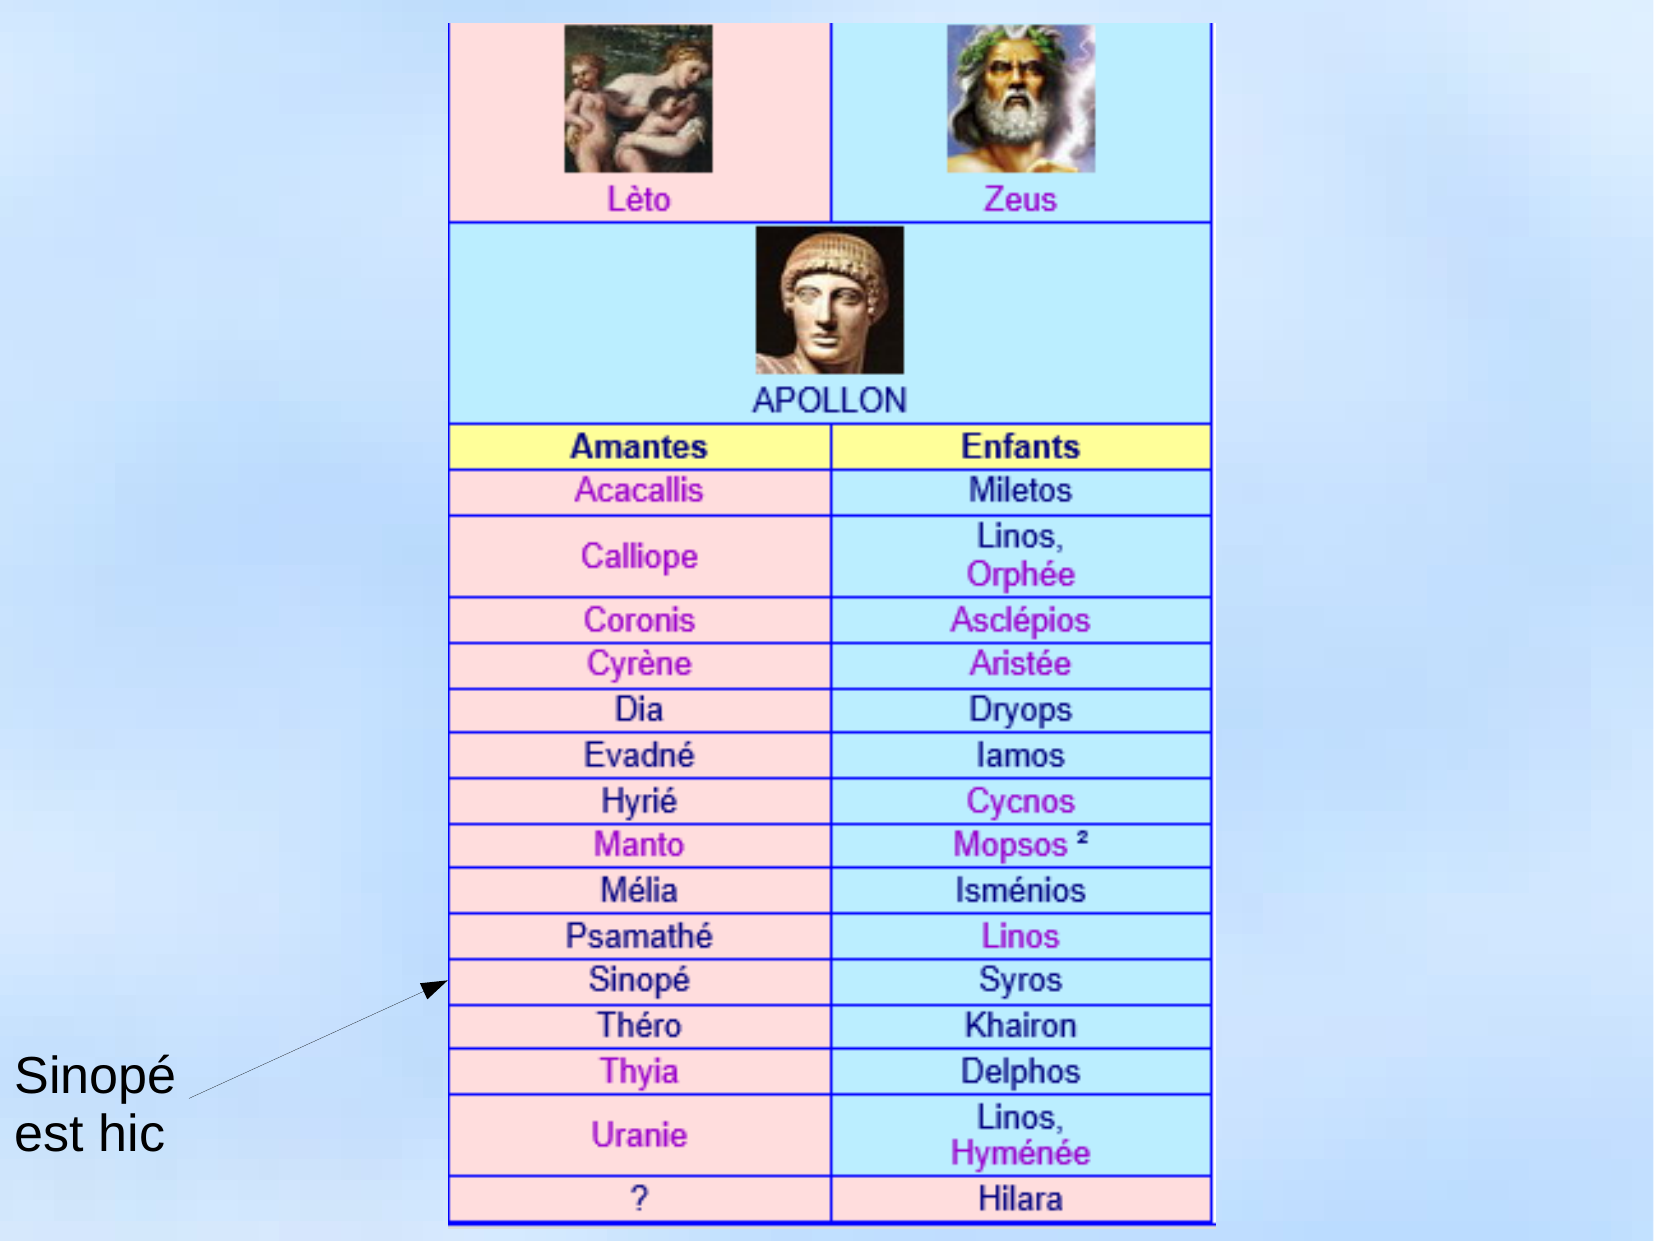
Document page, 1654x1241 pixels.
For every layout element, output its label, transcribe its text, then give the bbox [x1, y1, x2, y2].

text_box Sinopé est hic [0, 1039, 201, 1171]
picture [0, 0, 1654, 1241]
